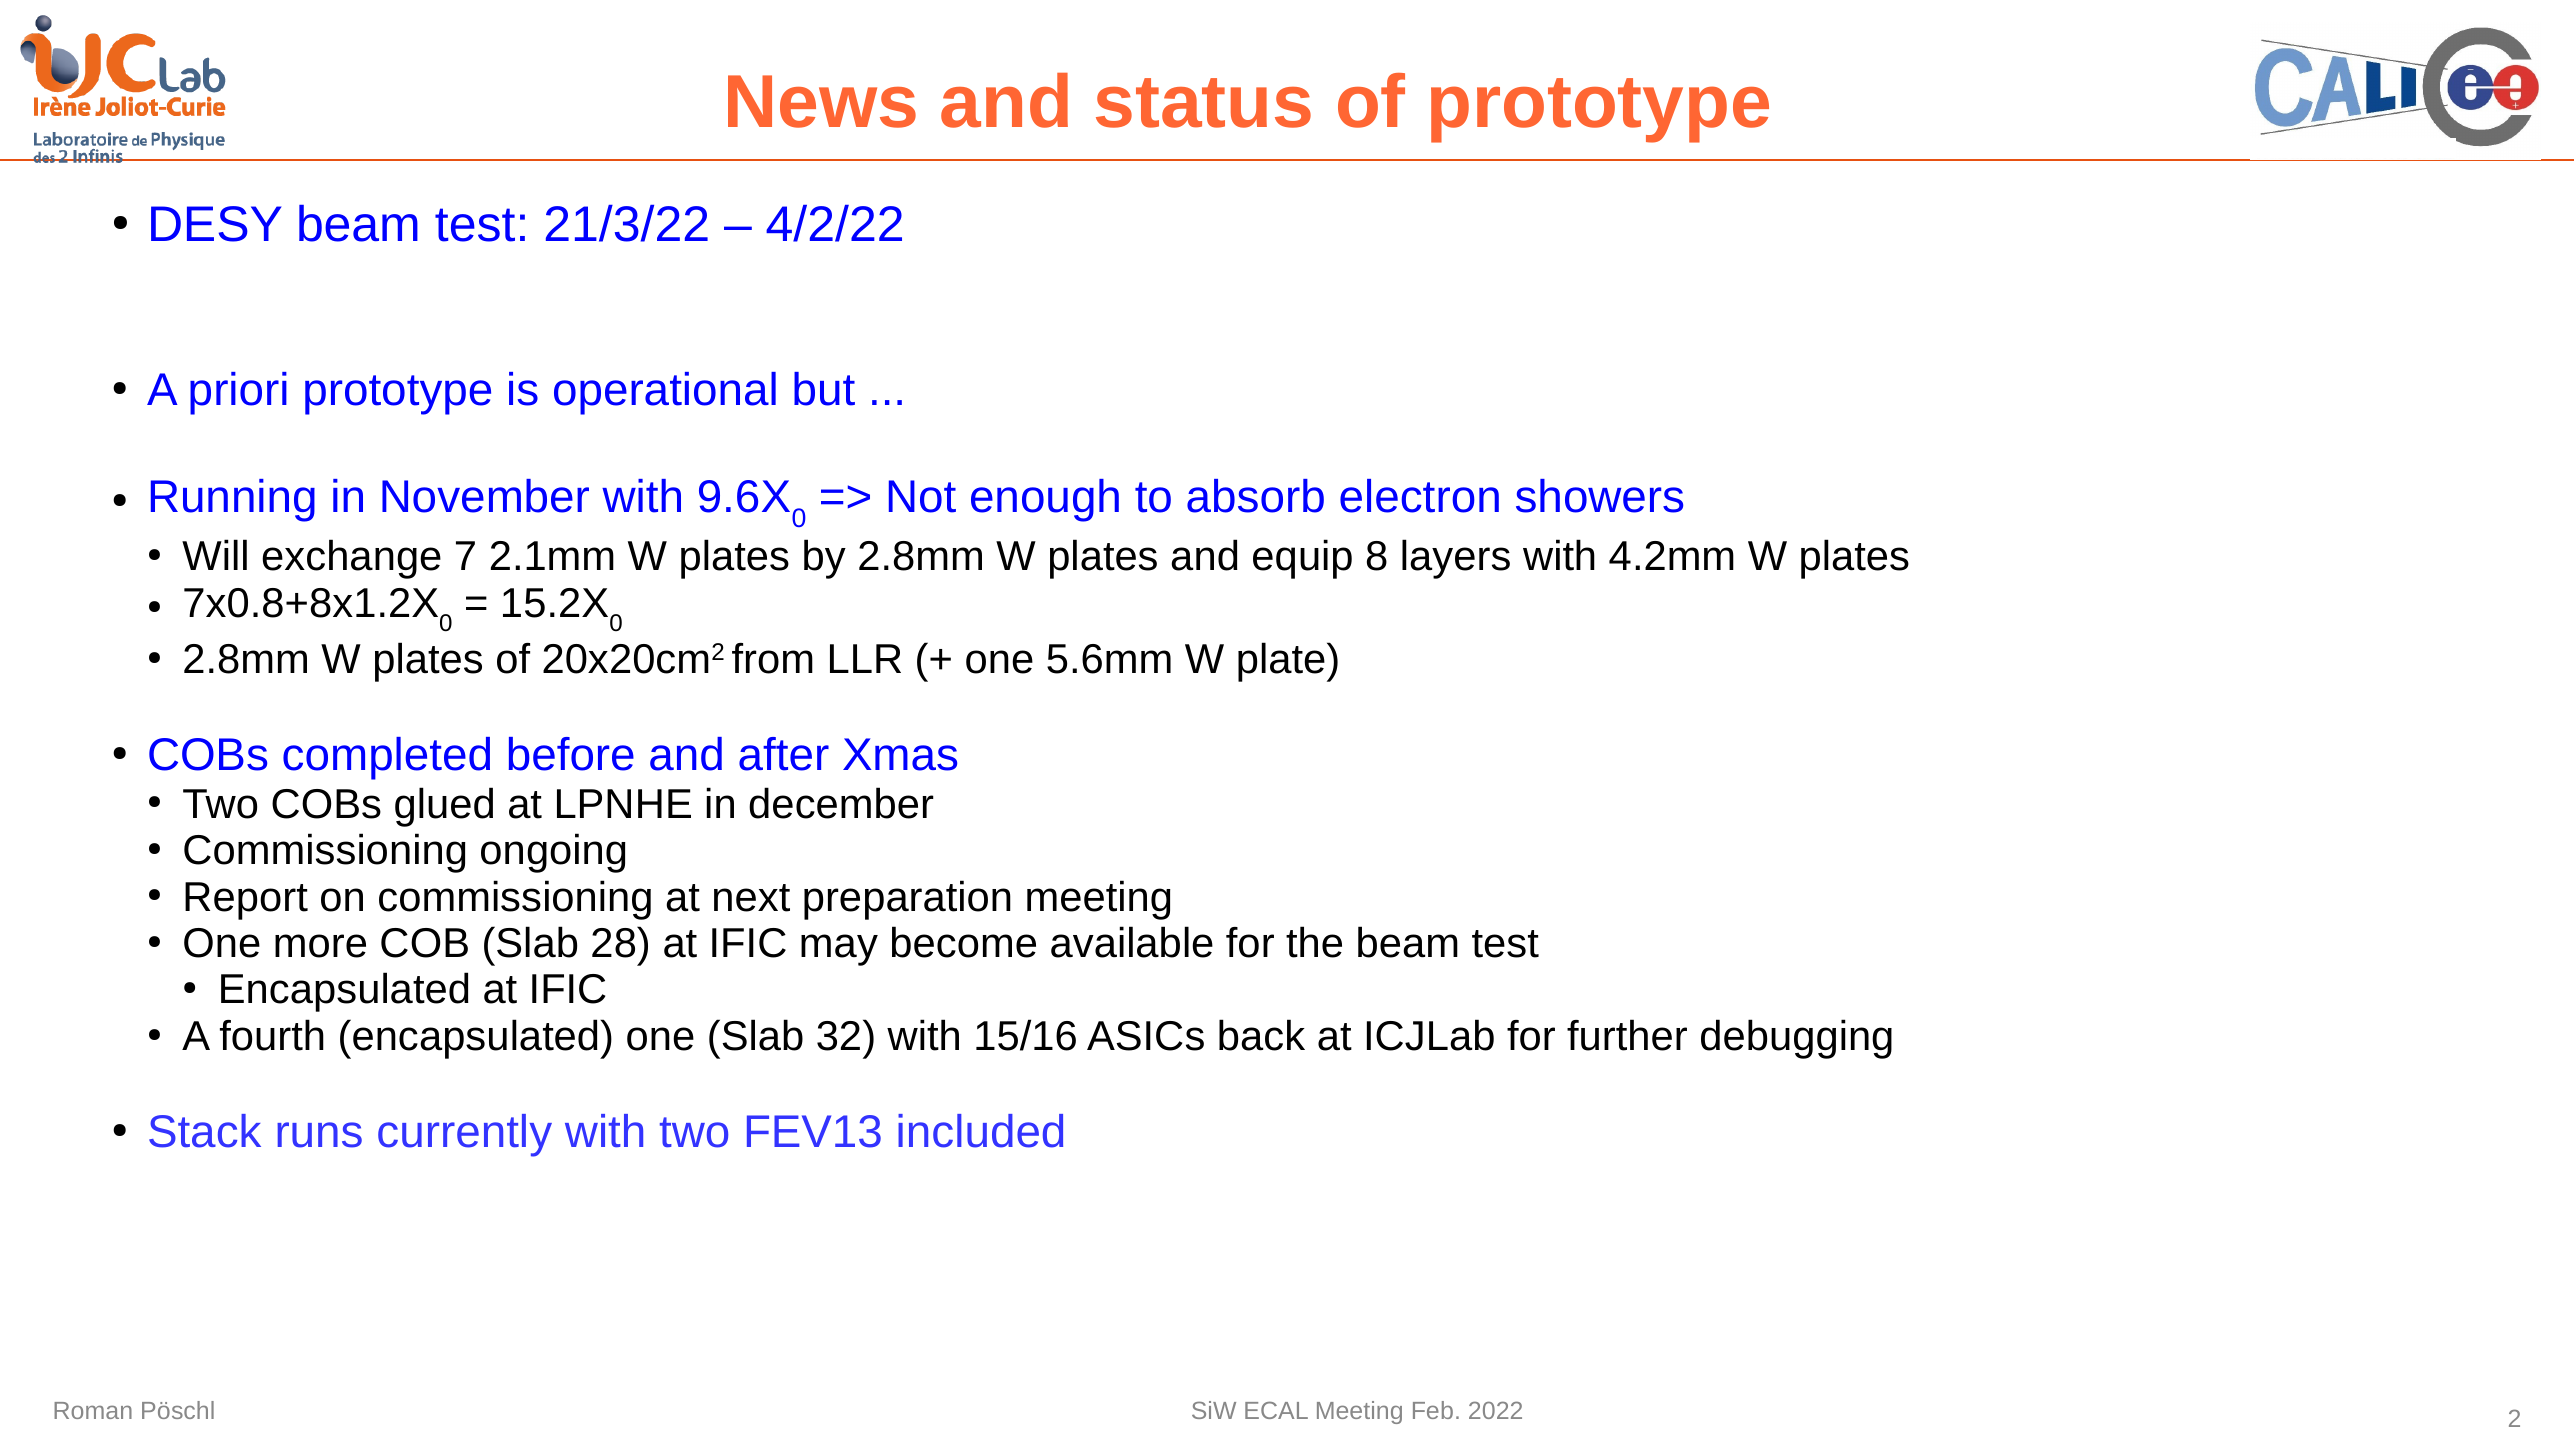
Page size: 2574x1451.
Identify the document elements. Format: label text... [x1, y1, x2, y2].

text_box DESY beam test: 21/3/22 – 4/2/22 A priori prototype is operational but ... Running in November with 9.6X0 => Not enough to absorb electron showers Will exchange 7 2.1mm W plates by 2.8mm W plates and equip 8 layers with 4.2mm W plates 7x0.8+8x1.2X0 = 15.2X0 2.8mm W plates of 20x20cm2 from LLR (+ one 5.6mm W plate) COBs completed before and after Xmas Two COBs glued at LPNHE in december Commissioning ongoing Report on commissioning at next preparation meeting One more COB (Slab 28) at IFIC may become available for the beam test Encapsulated at IFIC A fourth (encapsulated) one (Slab 32) with 15/16 ASICs back at ICJLab for further debugging Stack runs currently with two FEV13 included [96, 142, 2164, 1439]
picture [2250, 22, 2541, 160]
picture [4, 0, 241, 178]
title News and status of prototype [90, 53, 2407, 151]
